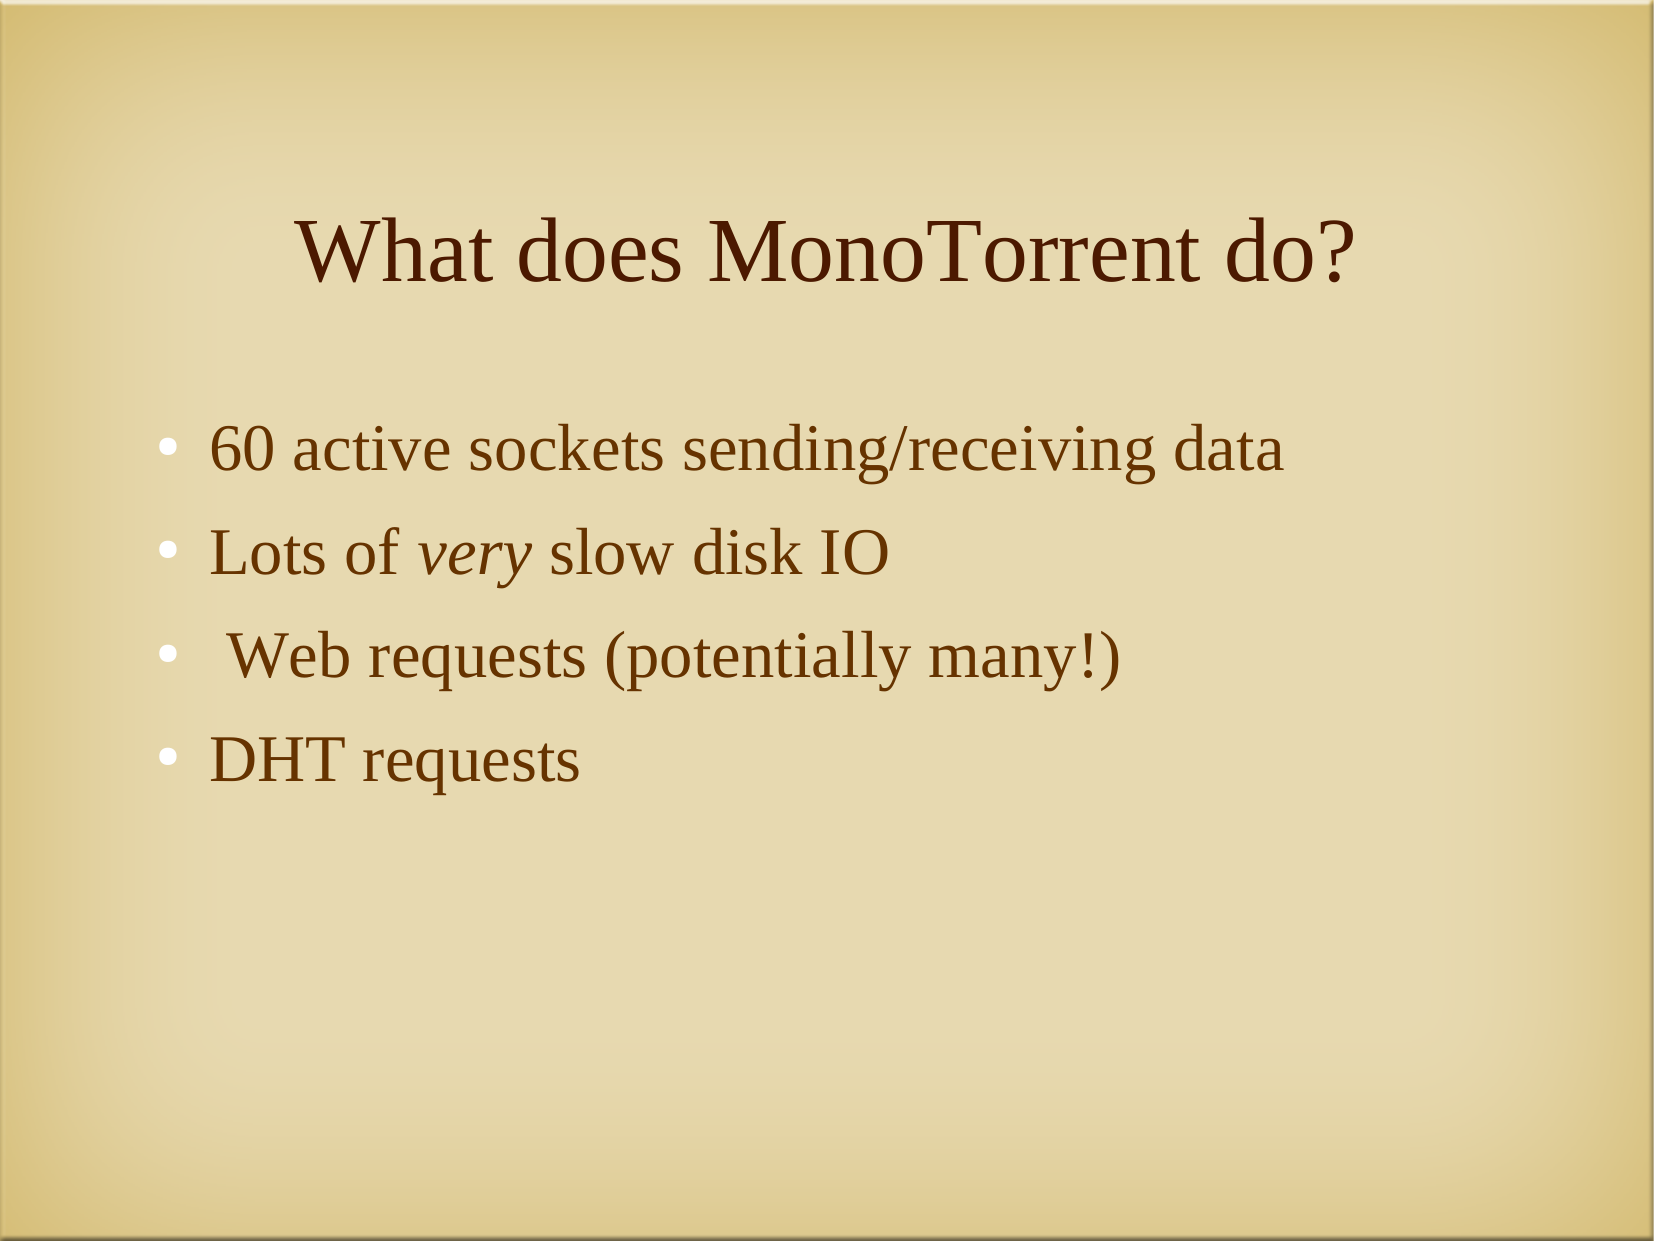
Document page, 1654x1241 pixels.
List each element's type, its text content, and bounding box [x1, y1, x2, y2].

title What does MonoTorrent do? [120, 147, 1533, 355]
picture [0, 0, 1654, 1241]
list 60 active sockets sending/receiving data Lots of very slow disk IO Web requests (potentially many!) DHT requests [120, 411, 1533, 796]
